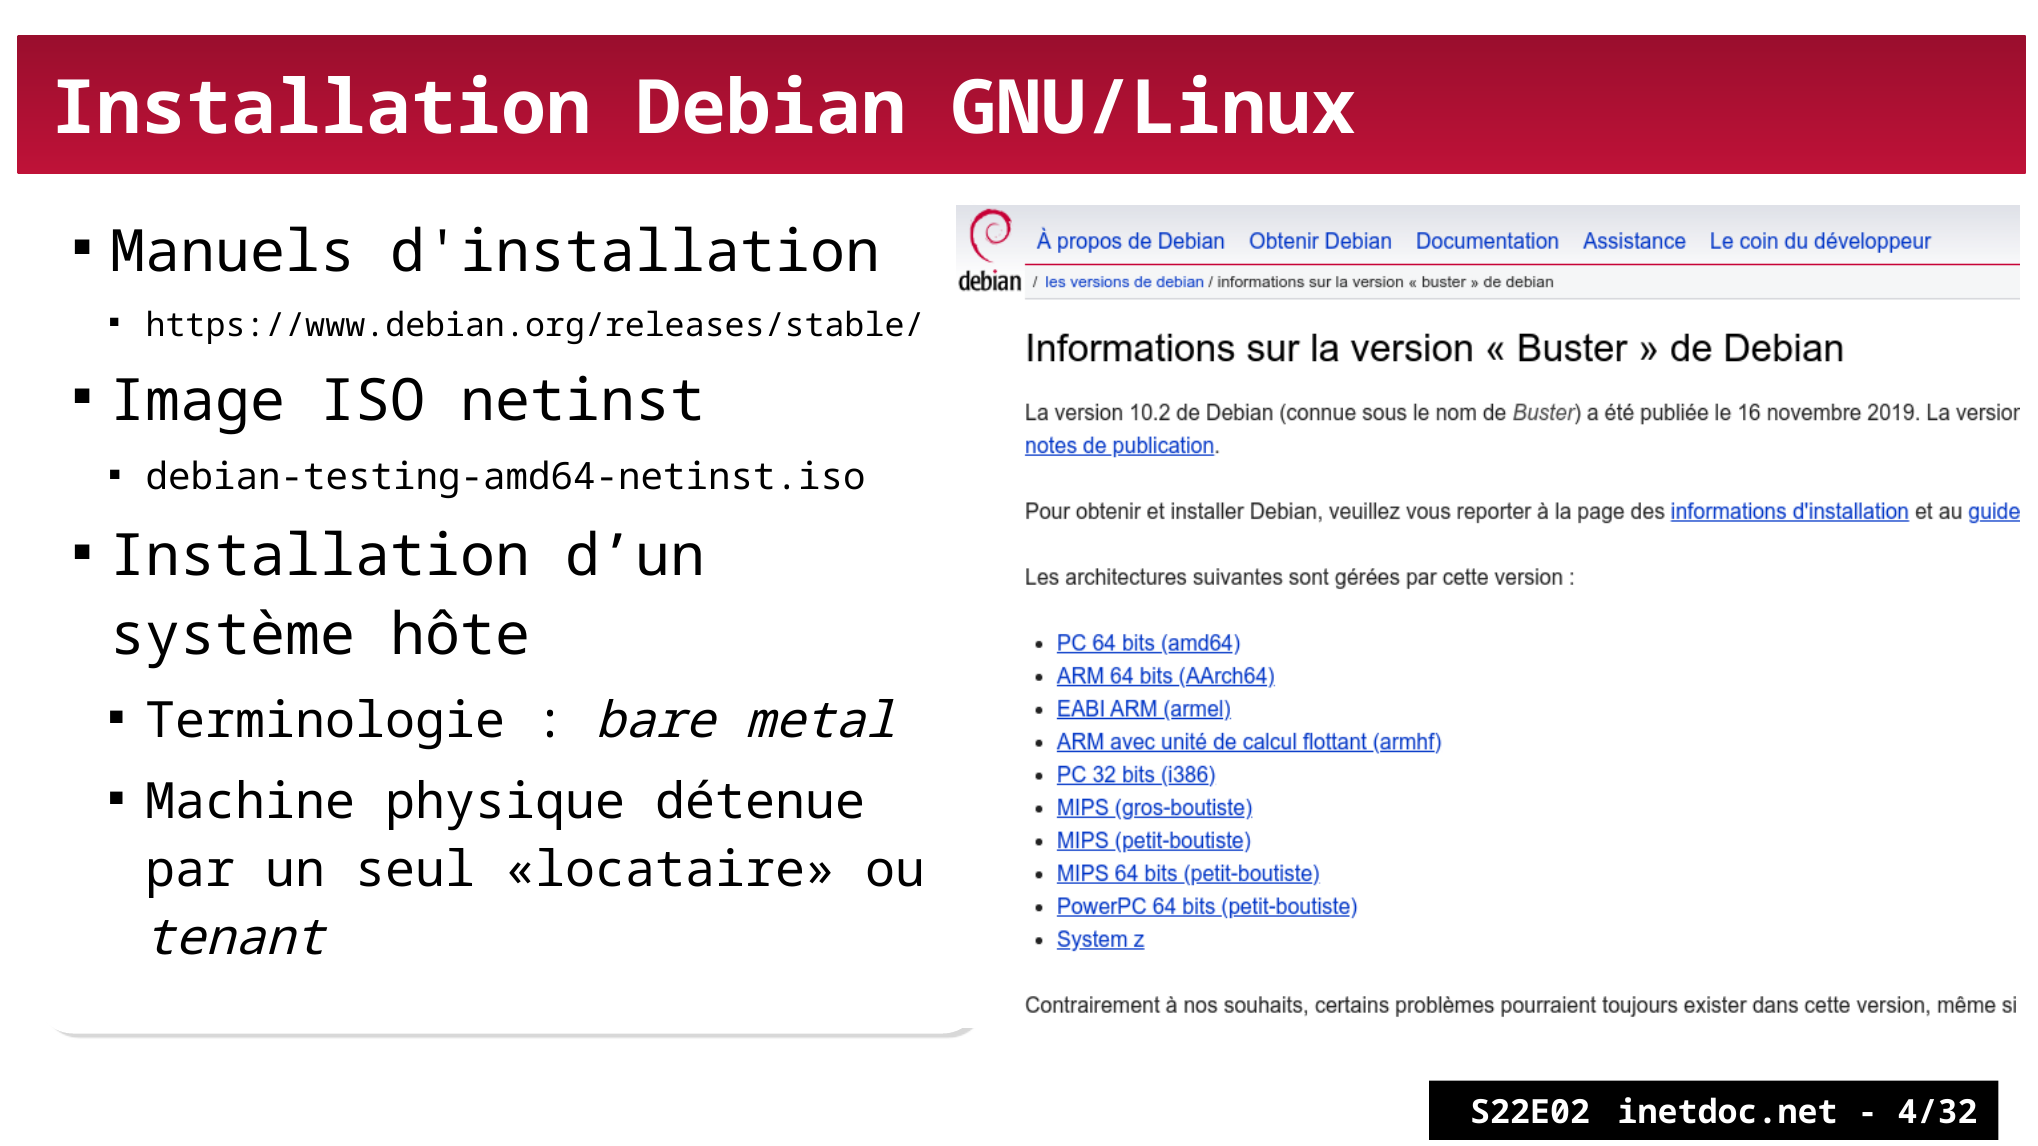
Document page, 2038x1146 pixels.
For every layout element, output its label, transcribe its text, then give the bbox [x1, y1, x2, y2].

text_box Installation Debian GNU/Linux [17, 35, 2026, 174]
text_box S22E02 inetdoc.net - 32/32 [1429, 1080, 1999, 1140]
picture [956, 205, 2020, 1028]
text_box Manuels d'installation https://www.debian.org/releases/stable/ Image ISO netinst debian-testing-amd64-netinst.iso Installation d’un système hôte Terminologie : bare metal Machine physique détenue par un seul «locataire» ou tenant [35, 188, 974, 1034]
